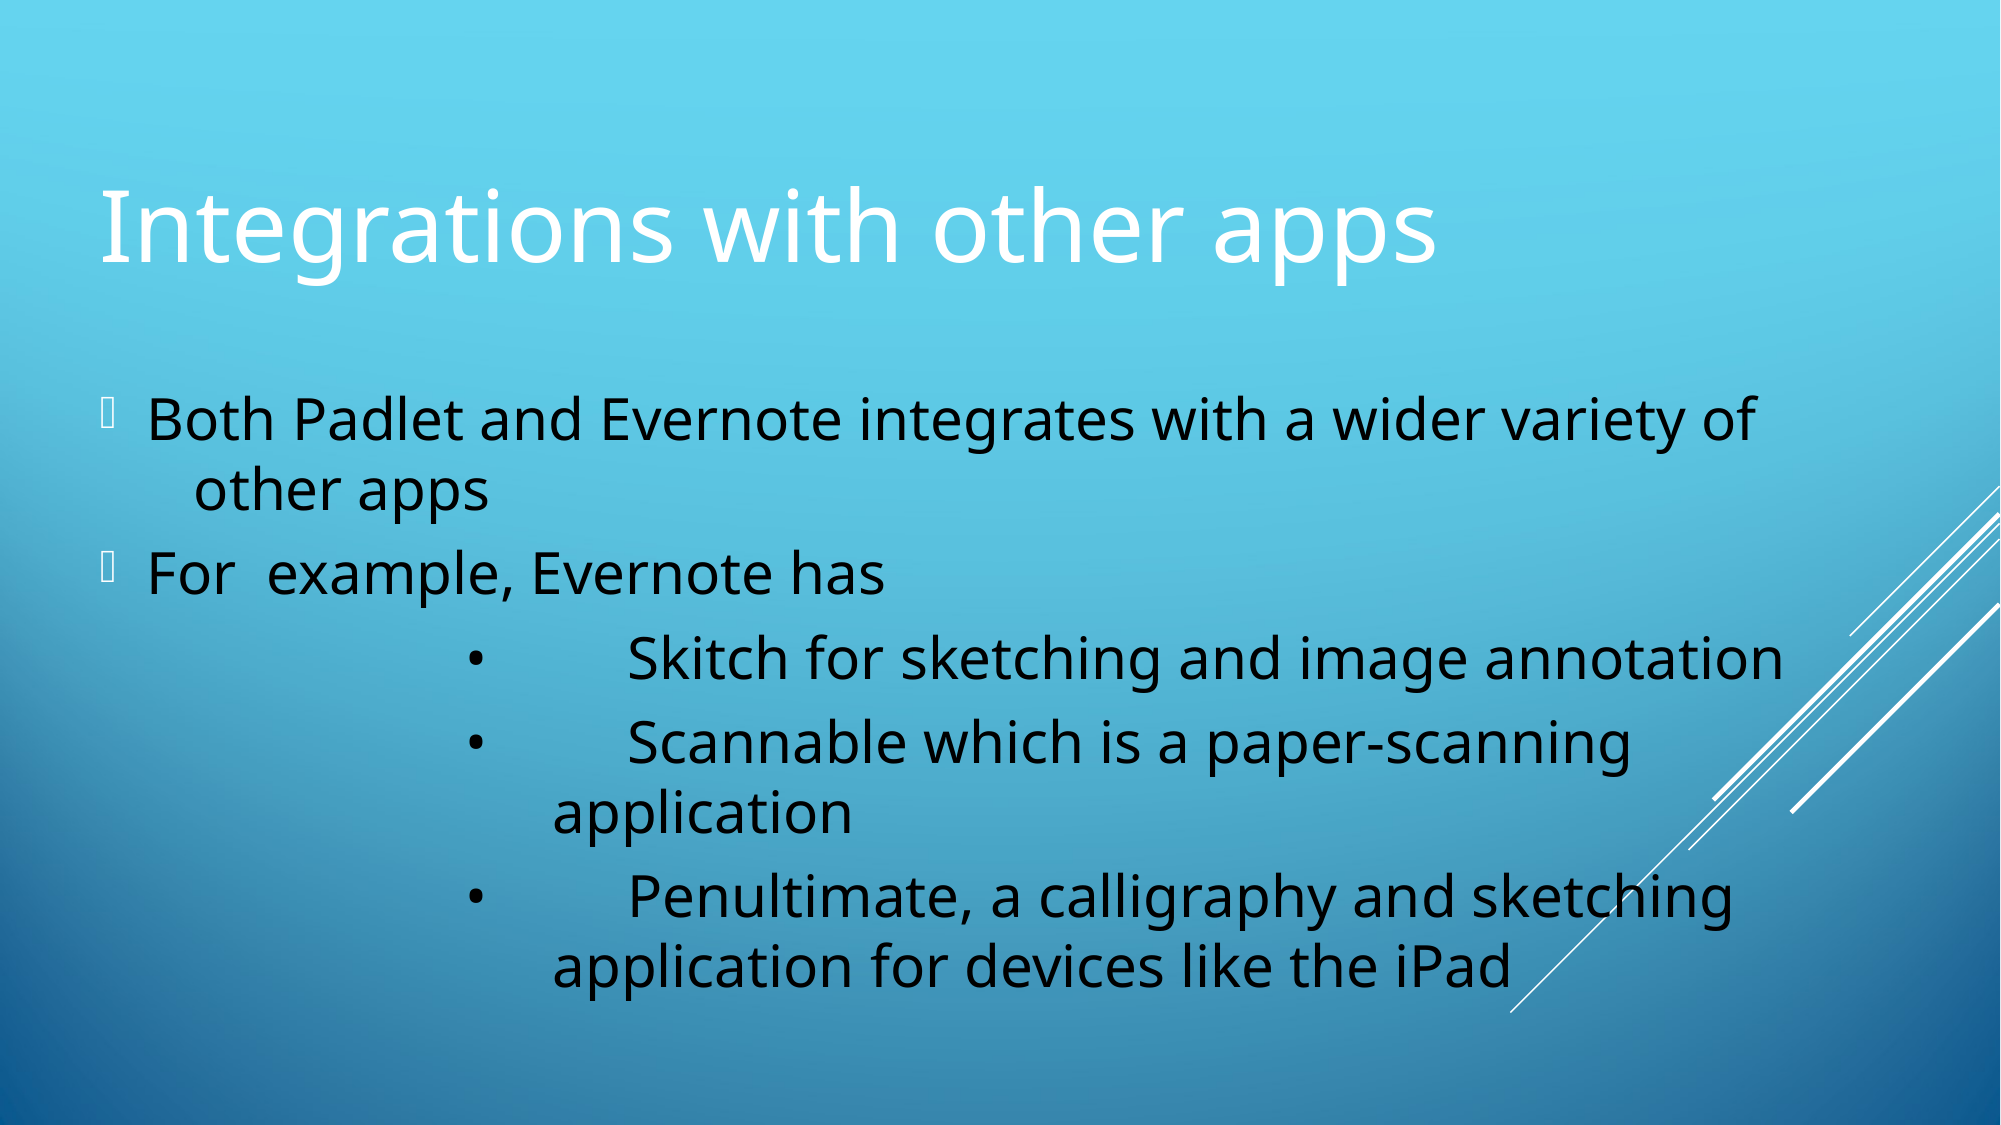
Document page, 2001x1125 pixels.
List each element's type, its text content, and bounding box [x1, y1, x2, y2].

title Integrations with other apps [84, 99, 1910, 346]
list Both Padlet and Evernote integrates with a wider variety of other apps For example, Evernote has • Skitch for sketching and image annotation • Scannable which is a paper-scanning application • Penultimate, a calligraphy and sketching application for devices like the iPad [84, 346, 1910, 1036]
